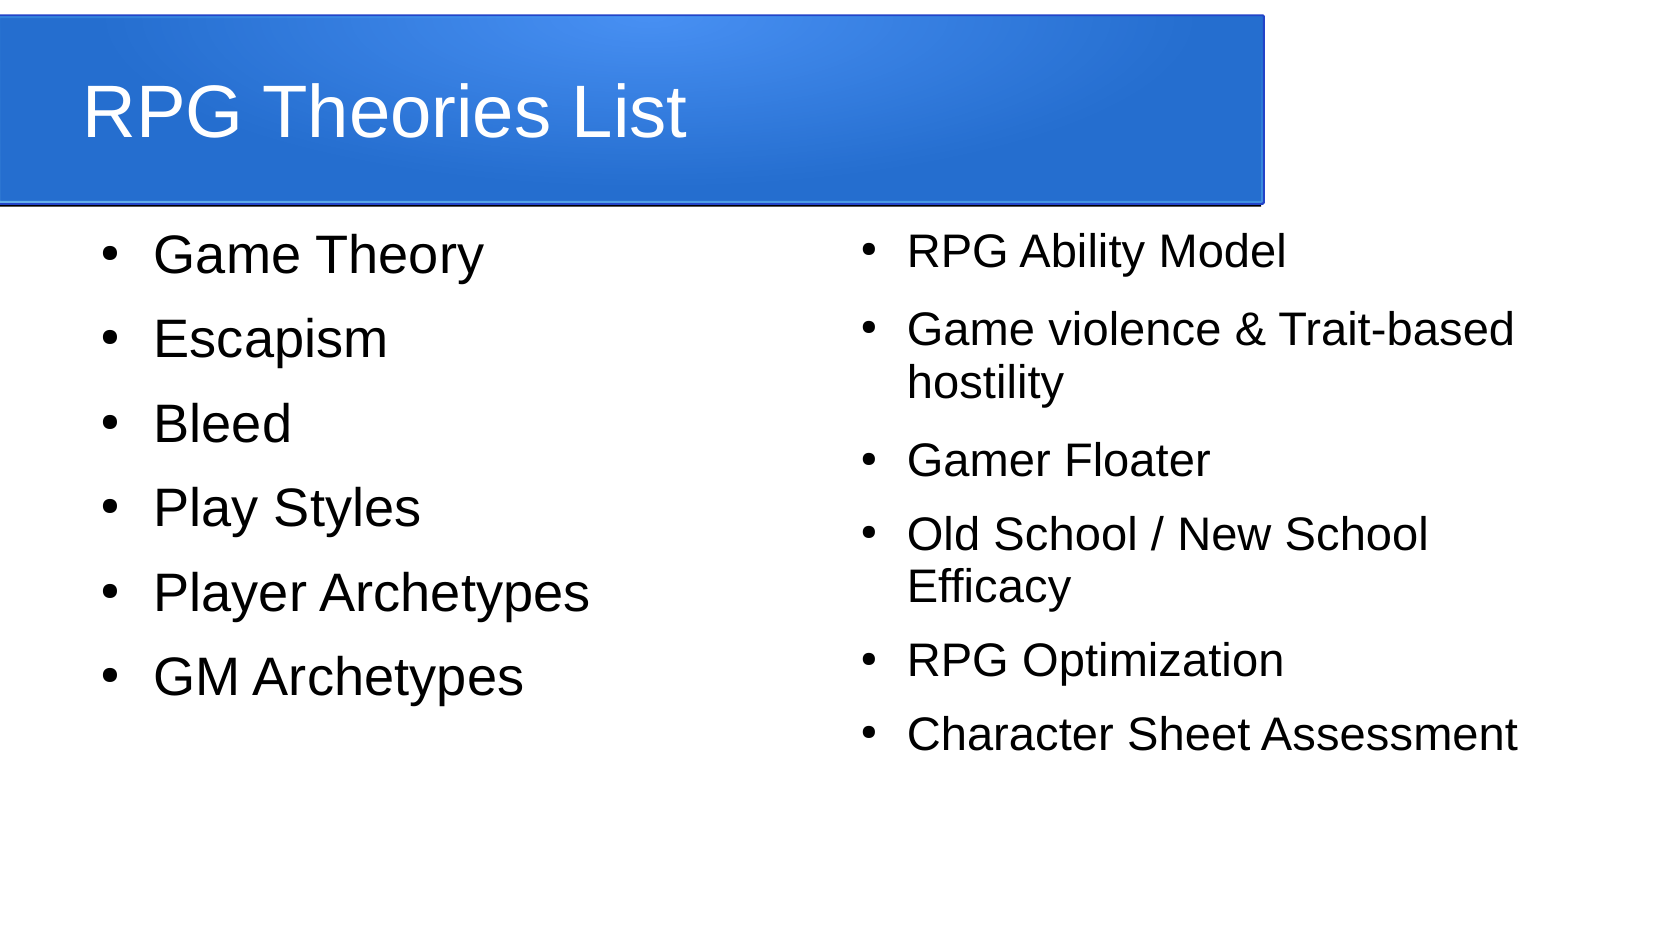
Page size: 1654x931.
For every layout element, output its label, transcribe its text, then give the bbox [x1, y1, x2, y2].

title RPG Theories List [82, 35, 1235, 189]
list RPG Ability Model Game violence & Trait-based hostility Gamer Floater Old School / New School Efficacy RPG Optimization Character Sheet Assessment [845, 224, 1572, 764]
list Game Theory Escapism Bleed Play Styles Player Archetypes GM Archetypes [82, 224, 809, 764]
